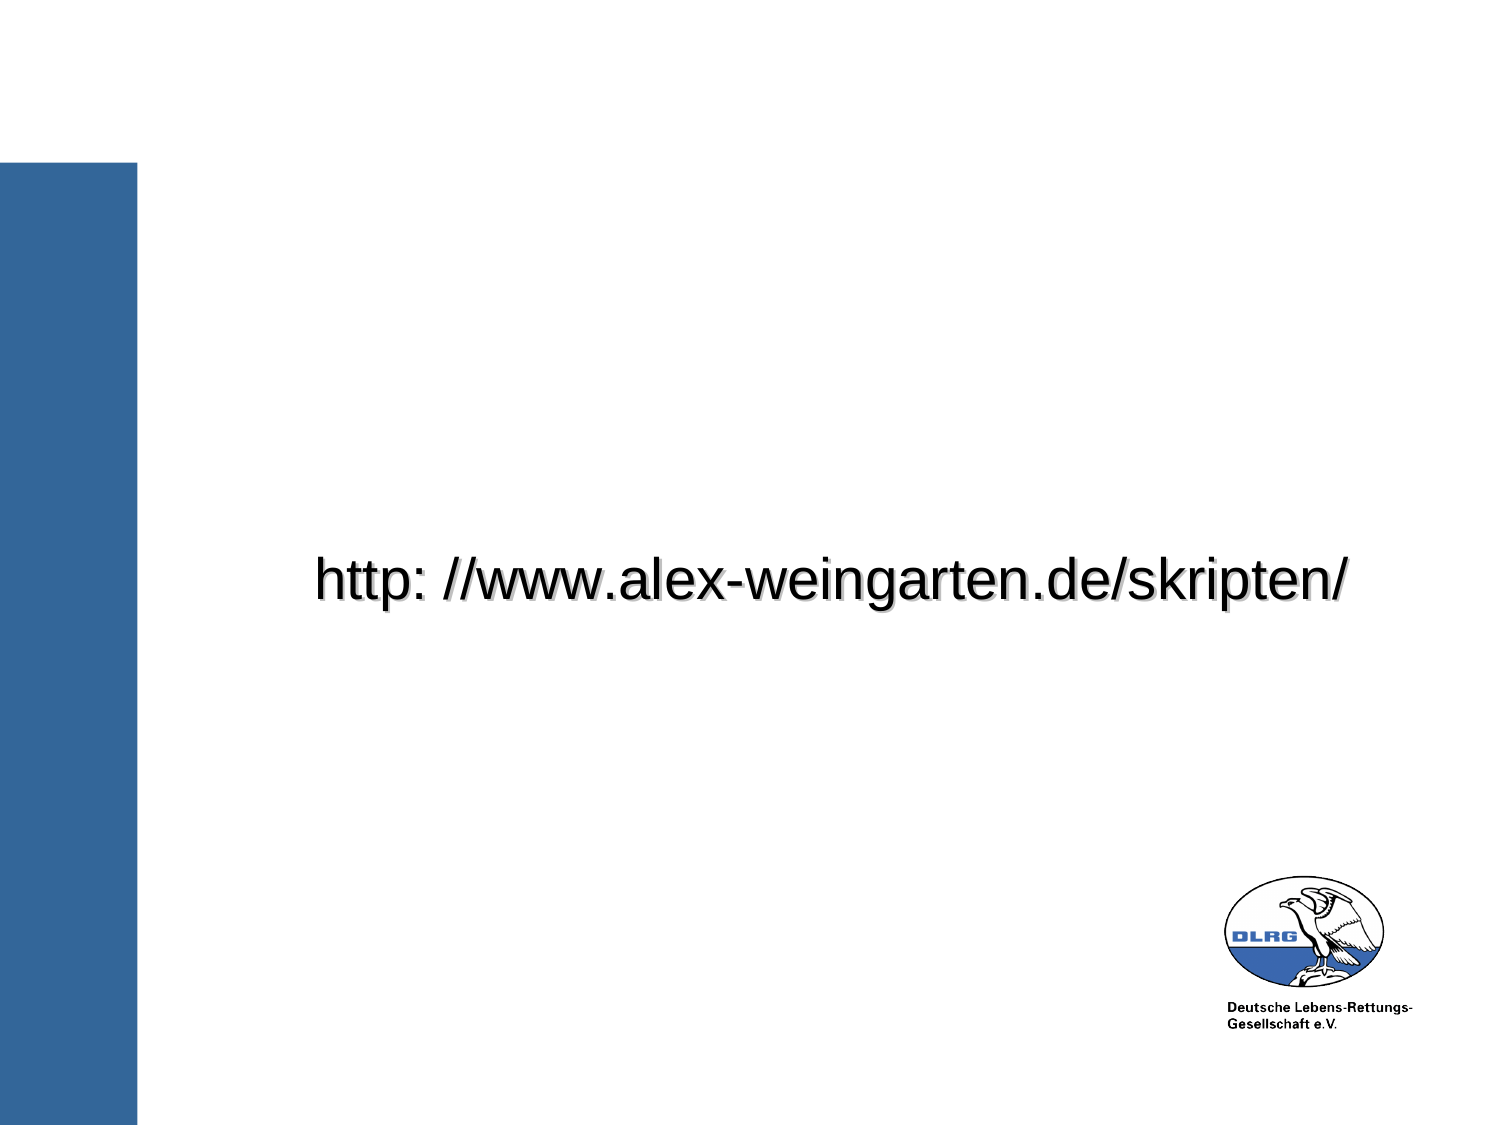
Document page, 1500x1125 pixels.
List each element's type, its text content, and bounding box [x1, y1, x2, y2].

picture [1224, 874, 1413, 1030]
text_box http: //www.alex-weingarten.de/skripten/ [299, 533, 1396, 644]
